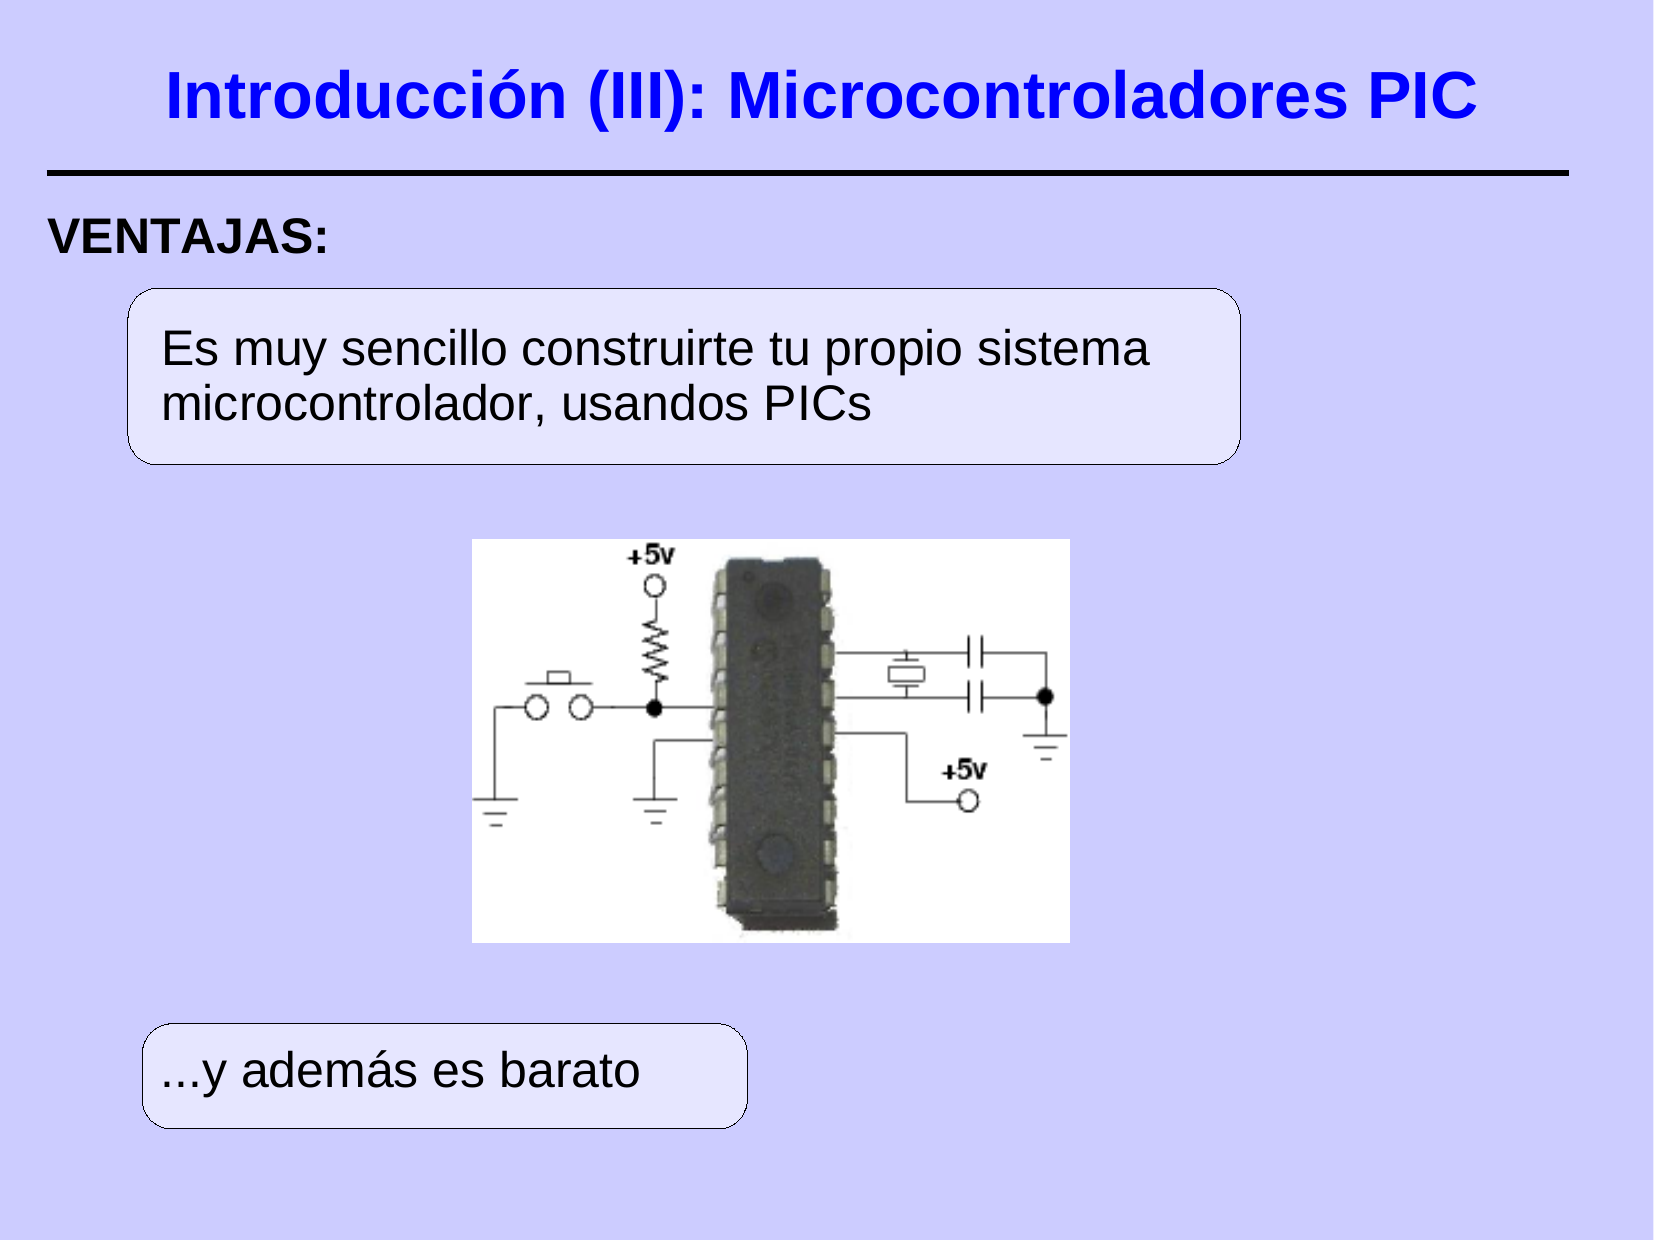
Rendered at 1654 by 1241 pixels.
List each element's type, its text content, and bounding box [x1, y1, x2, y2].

text_box [127, 288, 1241, 465]
text_box ...y además es barato [160, 1042, 751, 1145]
text_box Es muy sencillo construirte tu propio sistema microcontrolador, usandos PICs [161, 319, 1246, 491]
text_box [142, 1023, 746, 1127]
title Introducción (III): Microcontroladores PIC [114, 0, 1532, 170]
text_box VENTAJAS: [35, 208, 1130, 285]
picture [472, 539, 1070, 943]
